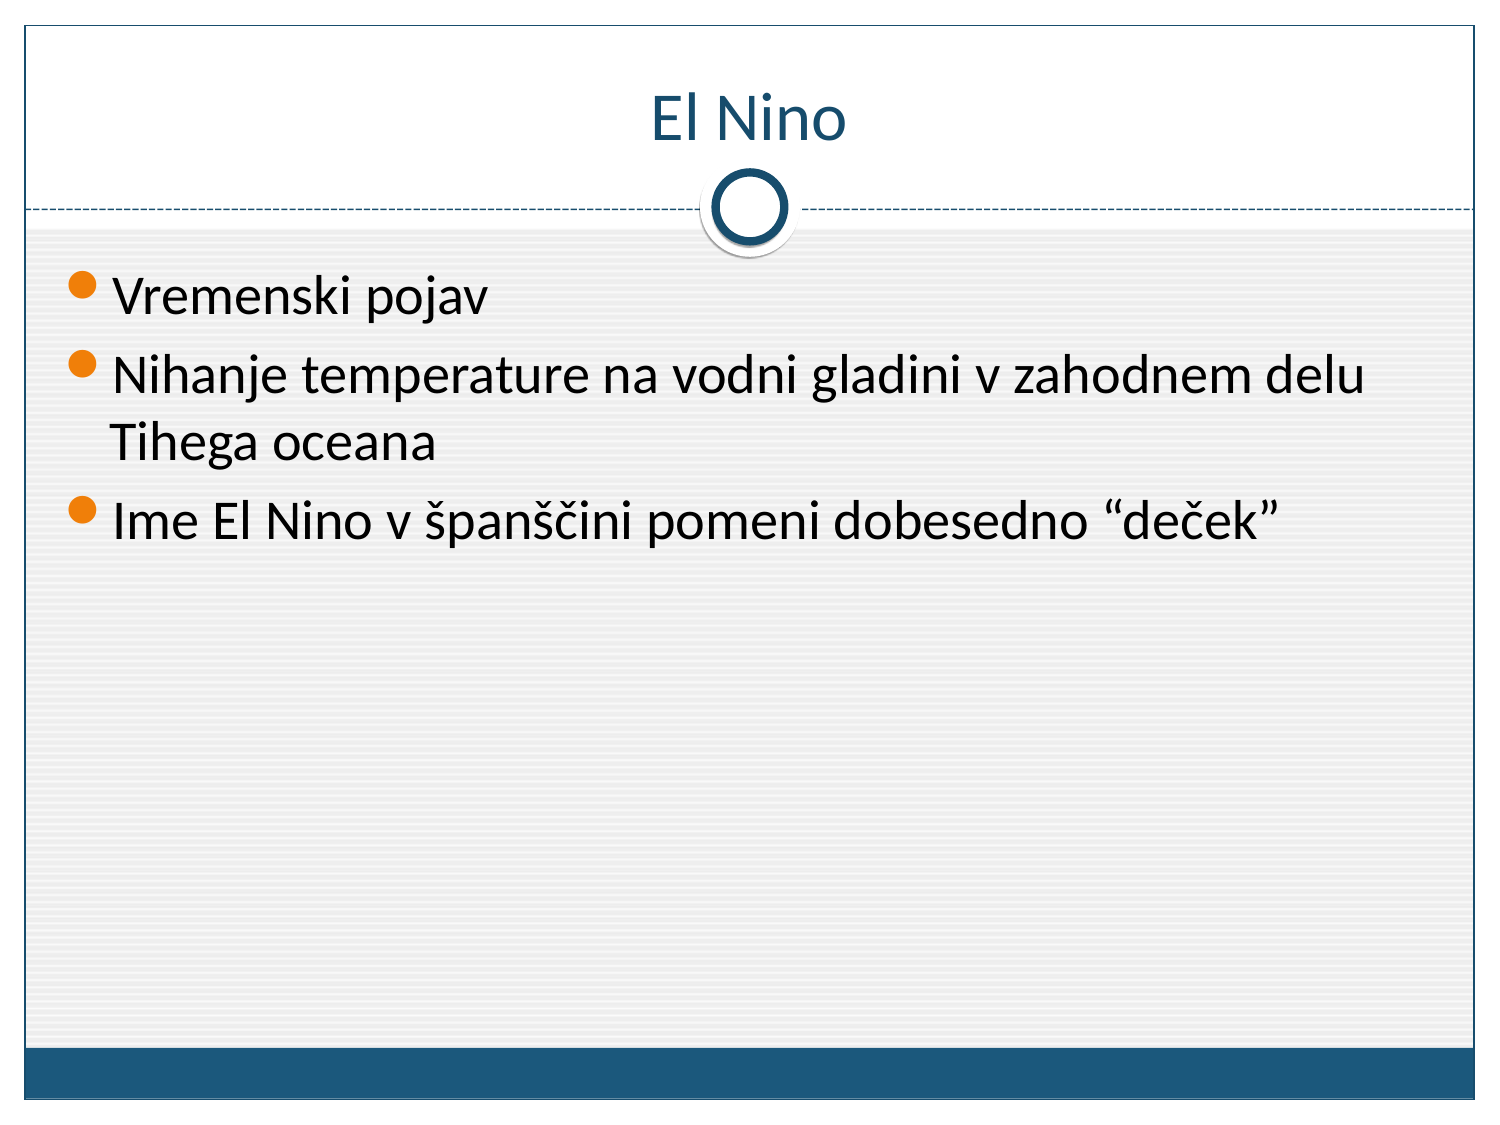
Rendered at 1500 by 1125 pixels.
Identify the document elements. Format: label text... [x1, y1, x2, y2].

title El Nino [49, 37, 1450, 162]
picture [26, 229, 1473, 1047]
list Vremenski pojav Nihanje temperature na vodni gladini v zahodnem delu Tihega oceana Ime El Nino v španščini pomeni dobesedno “deček” [49, 250, 1445, 1001]
